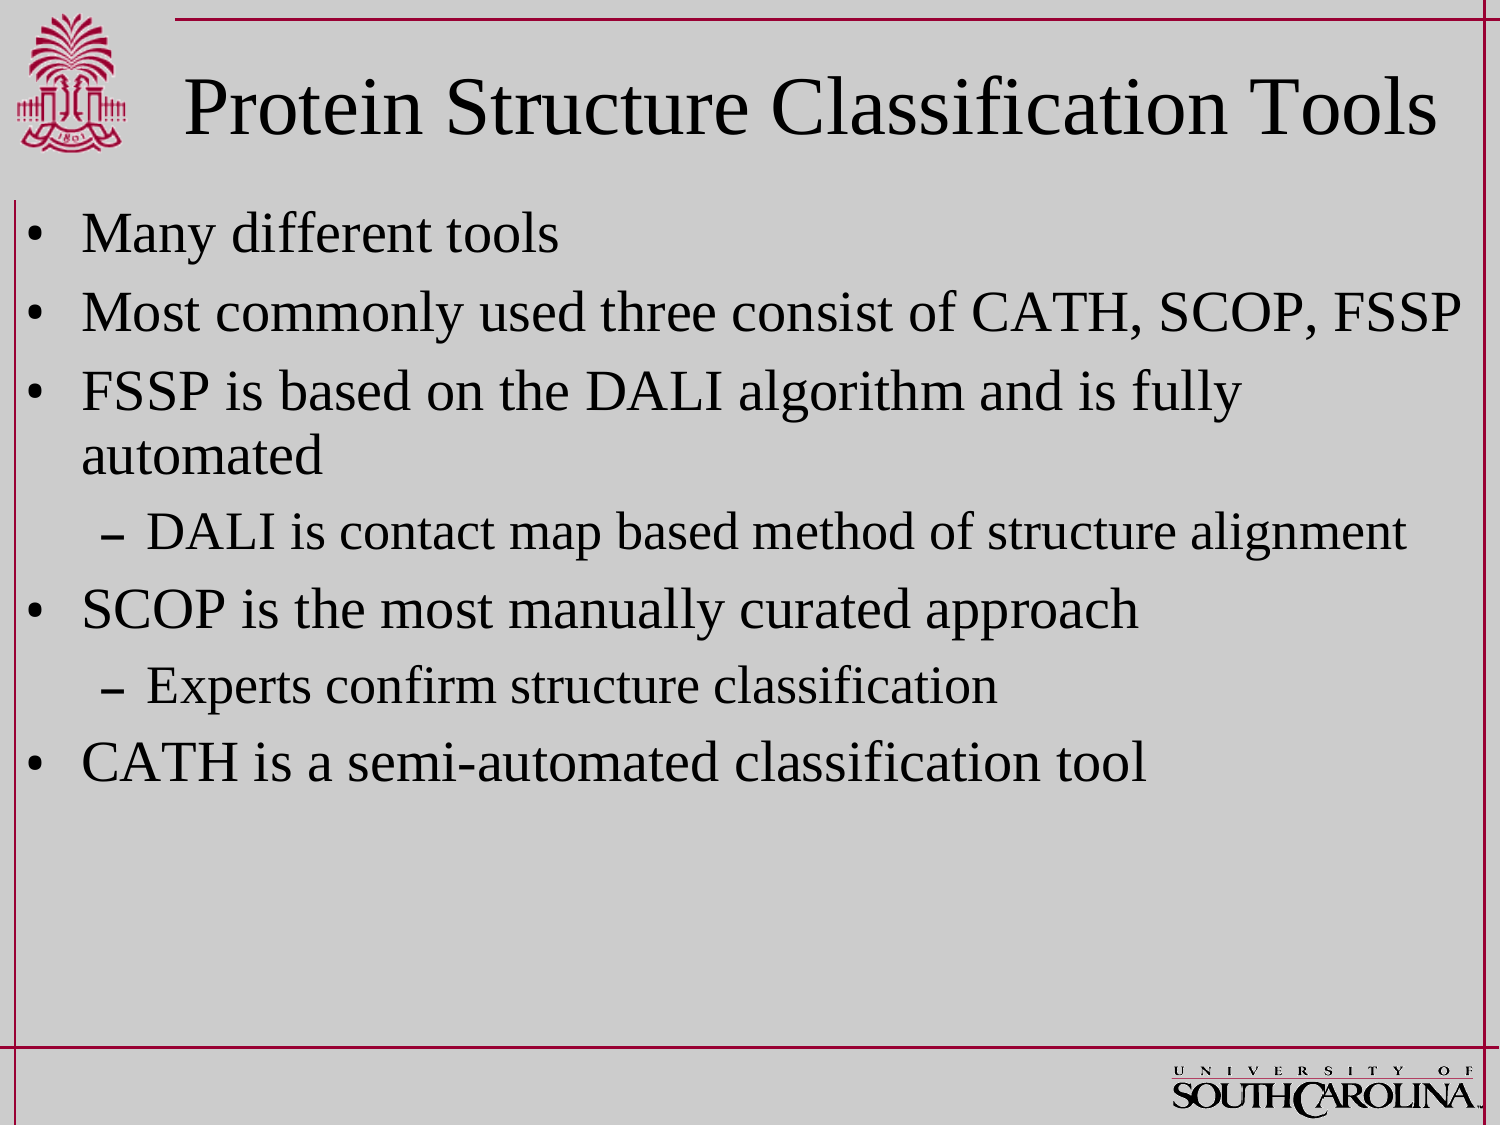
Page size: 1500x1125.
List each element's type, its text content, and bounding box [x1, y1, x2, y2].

title Protein Structure Classification Tools [174, 24, 1450, 188]
picture [12, 12, 131, 155]
list Many different tools Most commonly used three consist of CATH, SCOP, FSSP FSSP is based on the DALI algorithm and is fully automated DALI is contact map based method of structure alignment SCOP is the most manually curated approach Experts confirm structure classification CATH is a semi-automated classification tool [24, 200, 1476, 998]
picture [1162, 1049, 1483, 1125]
